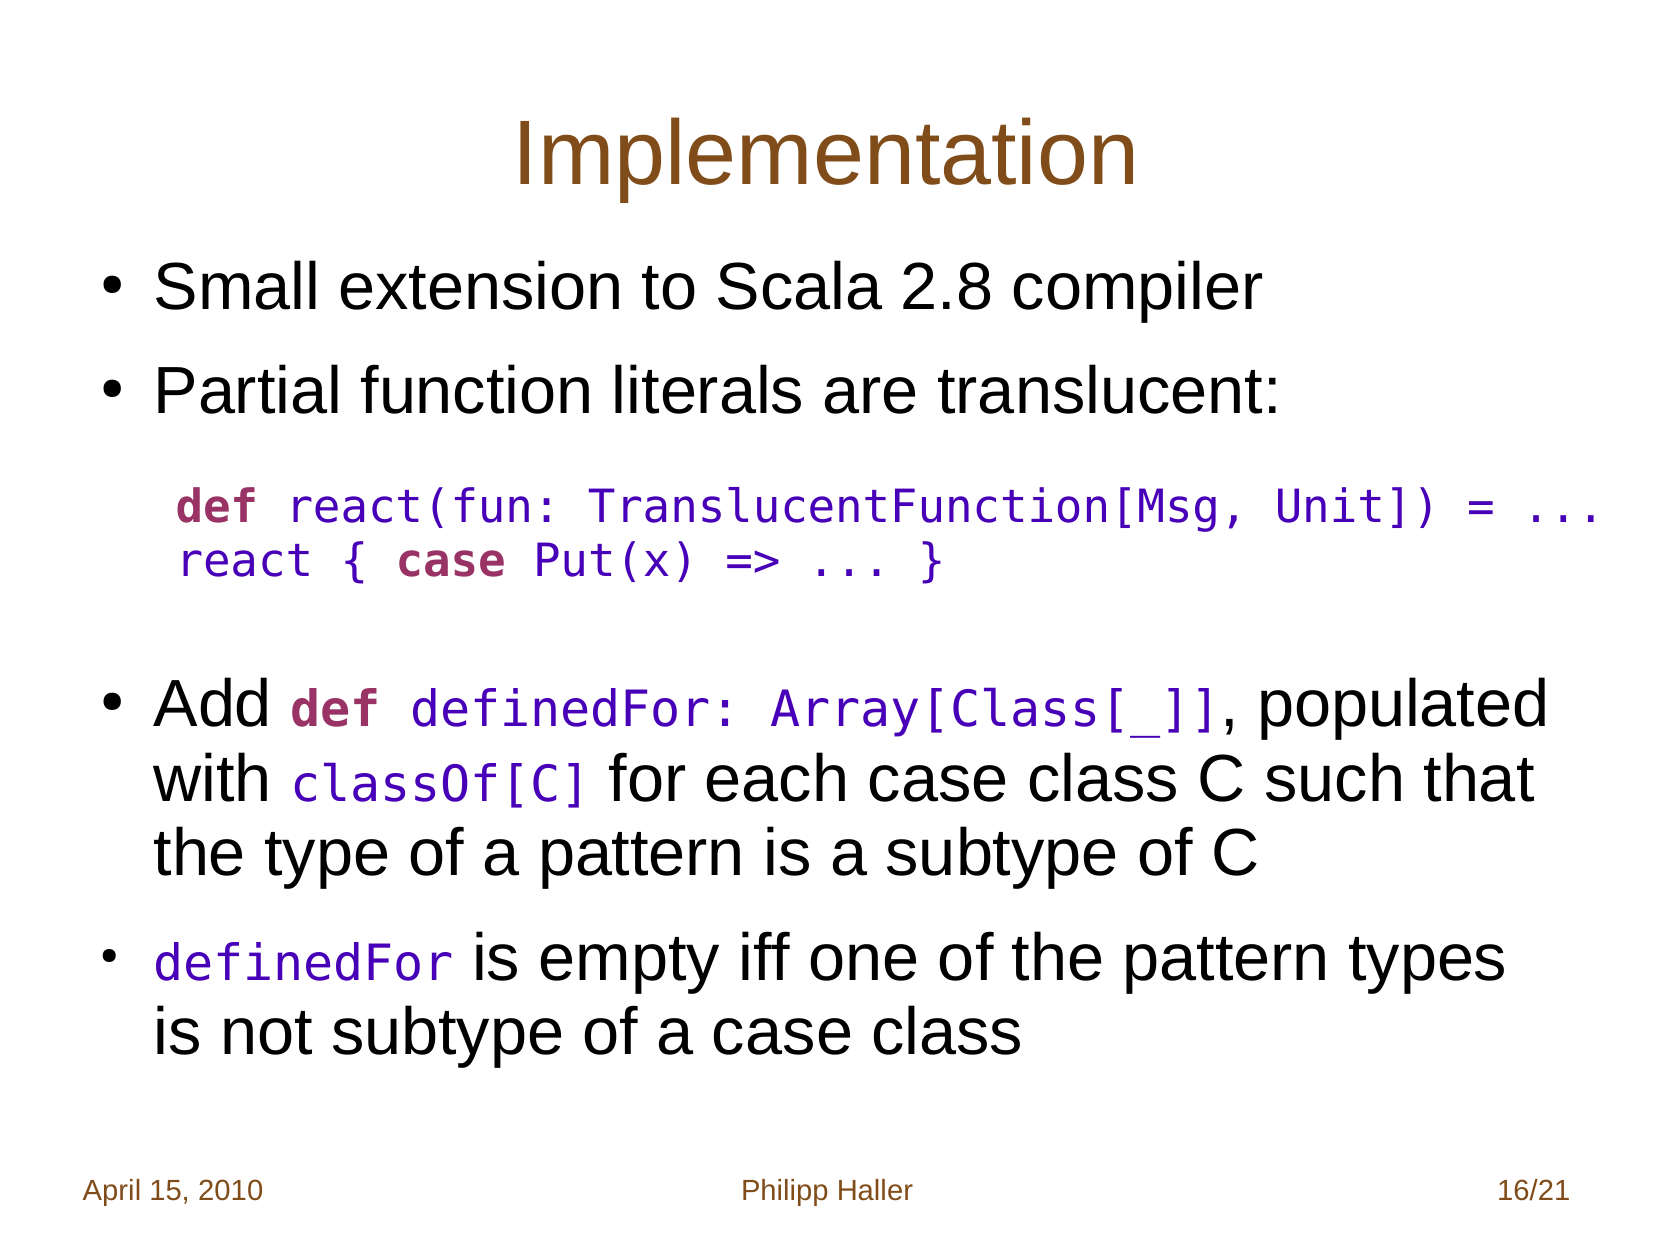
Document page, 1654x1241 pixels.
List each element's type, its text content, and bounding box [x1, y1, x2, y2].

text_box def react(fun: TranslucentFunction[Msg, Unit]) = ... react { case Put(x) => ... } [160, 472, 1622, 592]
title Implementation [82, 49, 1571, 248]
list Small extension to Scala 2.8 compiler Partial function literals are translucent: Add def definedFor: Array[Class[_]], populated with classOf[C] for each case class C such that the type of a pattern is a subtype of C definedFor is empty iff one of the pattern types is not subtype of a case class [82, 248, 1571, 1133]
